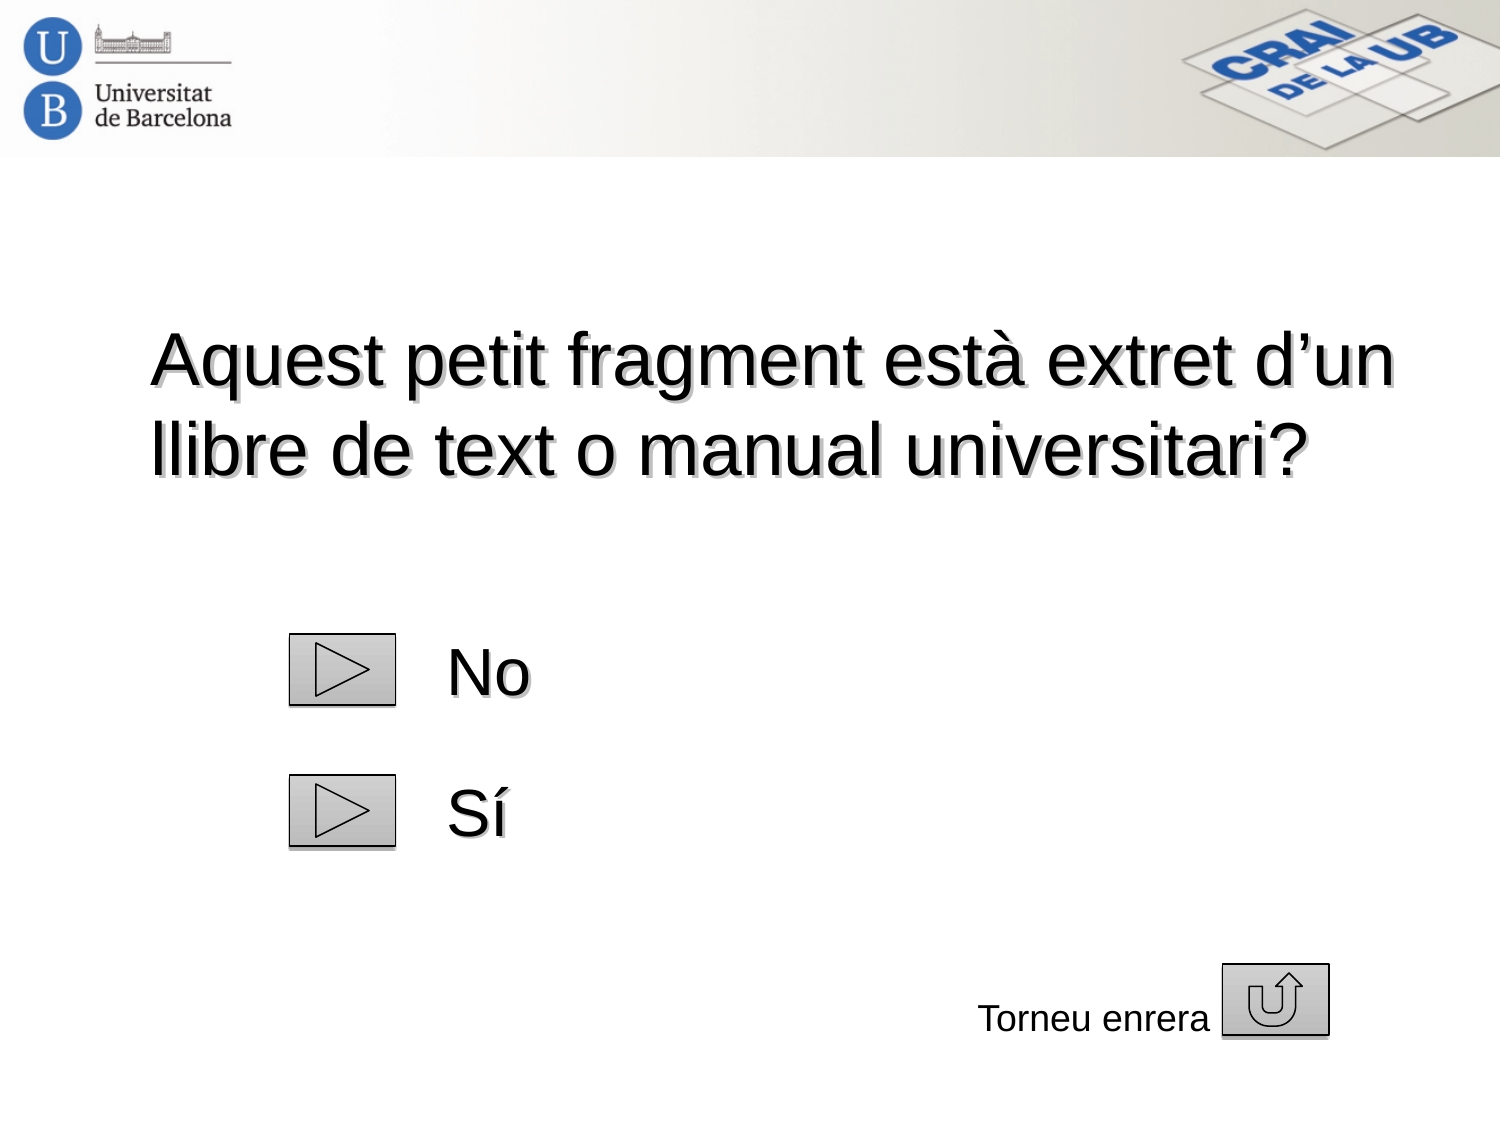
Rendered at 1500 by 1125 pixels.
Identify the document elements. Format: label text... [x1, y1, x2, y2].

text_box [1222, 964, 1329, 1036]
title Aquest petit fragment està extret d’un llibre de text o manual universitari? [135, 302, 1436, 491]
text_box No [431, 621, 999, 718]
text_box [289, 775, 396, 847]
text_box Sí [431, 761, 999, 858]
text_box [289, 634, 396, 706]
text_box Torneu enrera [962, 986, 1235, 1047]
